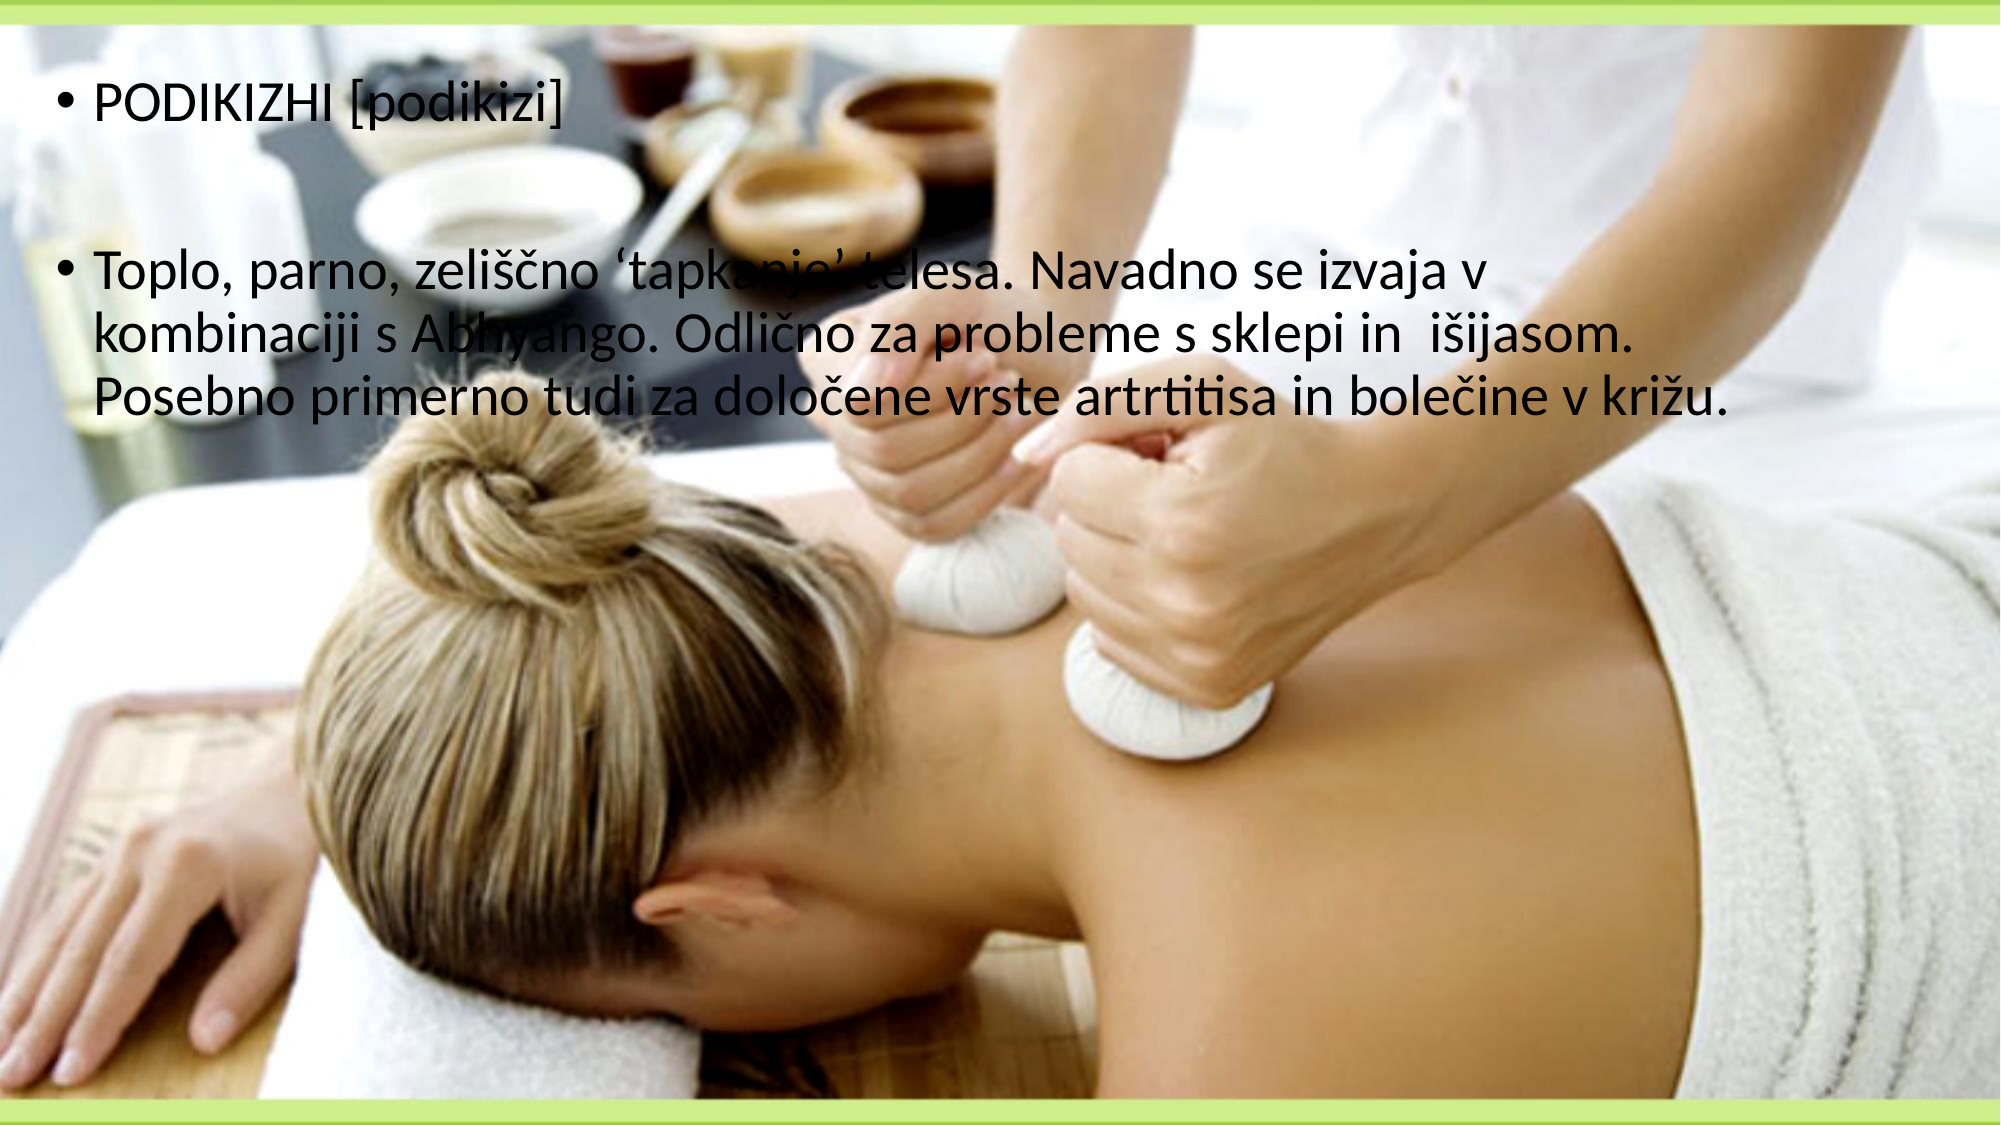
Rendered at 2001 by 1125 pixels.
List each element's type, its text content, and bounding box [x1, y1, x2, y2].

list PODIKIZHI [podikizi] Toplo, parno, zeliščno ‘tapkanje’ telesa. Navadno se izvaja v kombinaciji s Abhyango. Odlično za probleme s sklepi in išijasom. Posebno primerno tudi za določene vrste artrtitisa in bolečine v križu. [40, 64, 1766, 778]
picture [0, 0, 2001, 1125]
